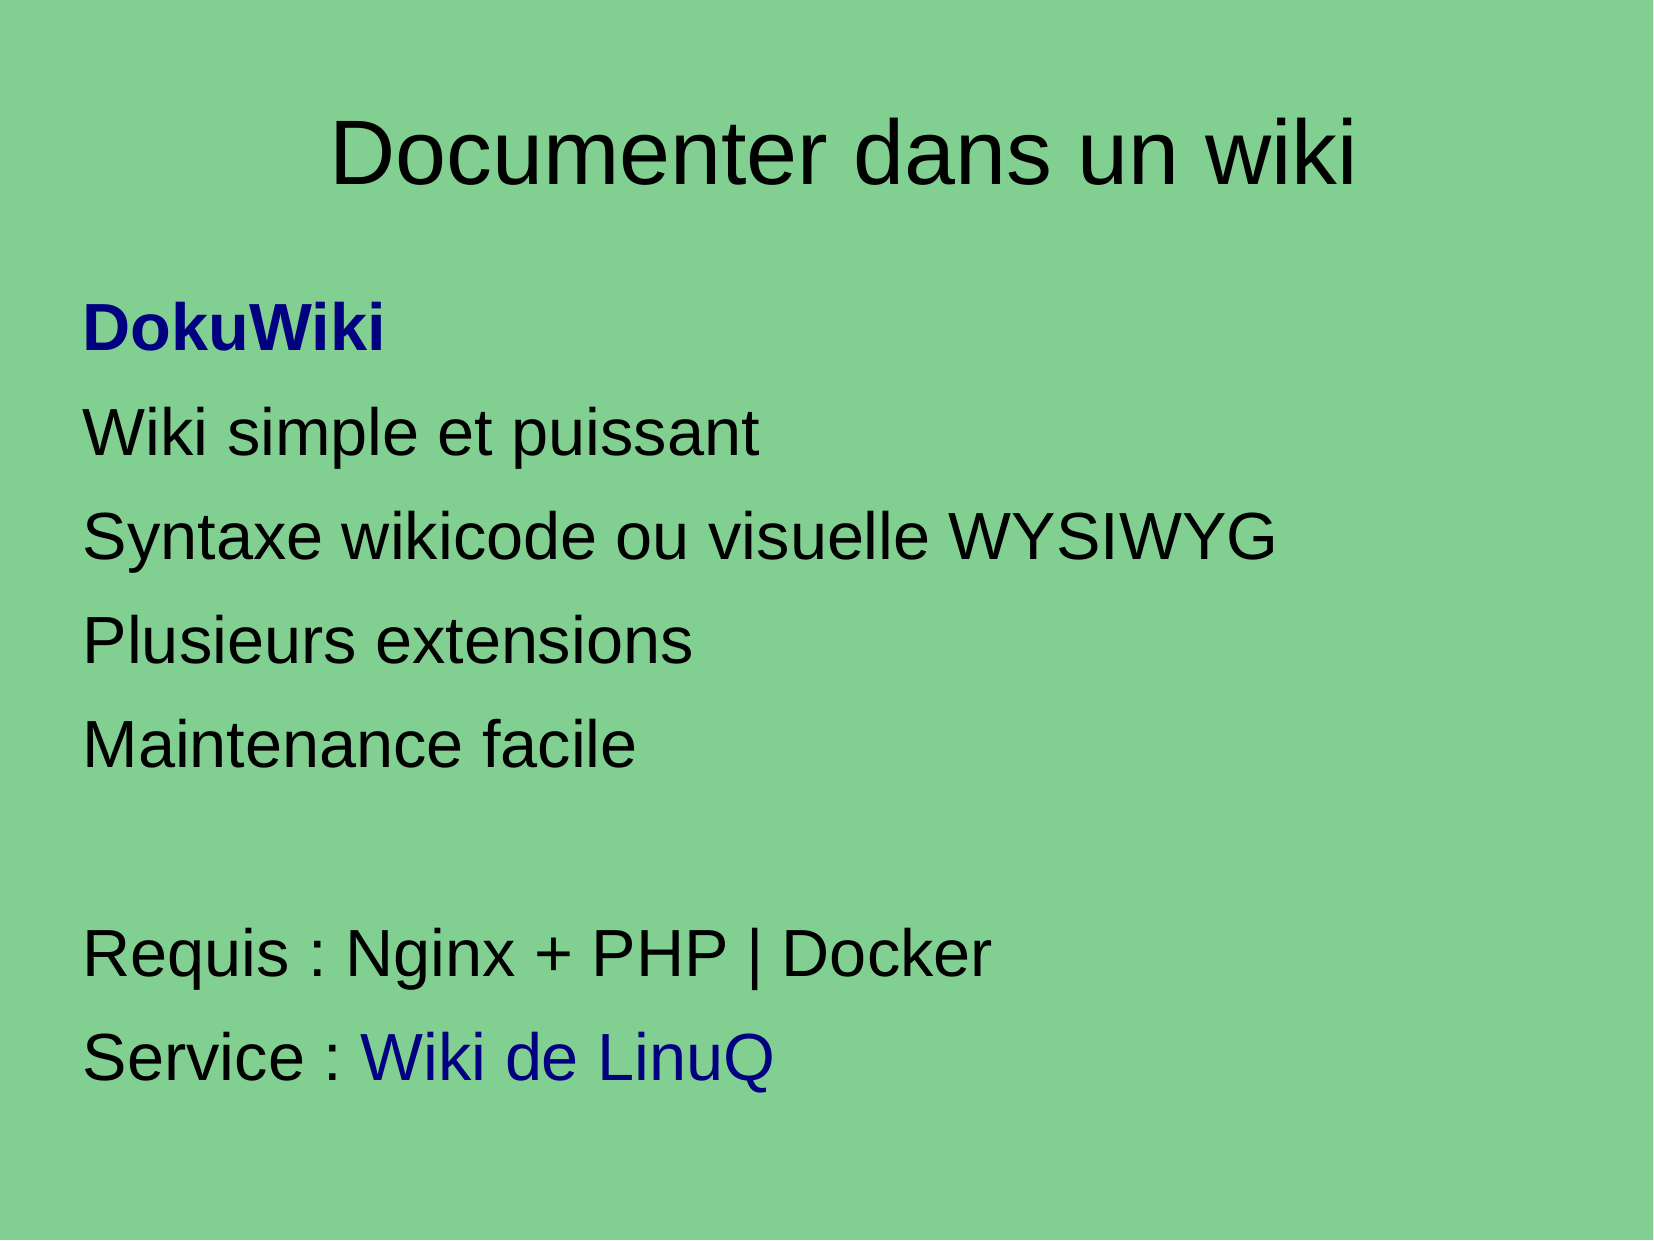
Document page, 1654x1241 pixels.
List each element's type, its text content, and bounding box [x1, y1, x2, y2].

list DokuWiki Wiki simple et puissant Syntaxe wikicode ou visuelle WYSIWYG Plusieurs extensions Maintenance facile Requis : Nginx + PHP | Docker Service : Wiki de LinuQ [82, 290, 1571, 1186]
title Documenter dans un wiki [82, 49, 1571, 257]
